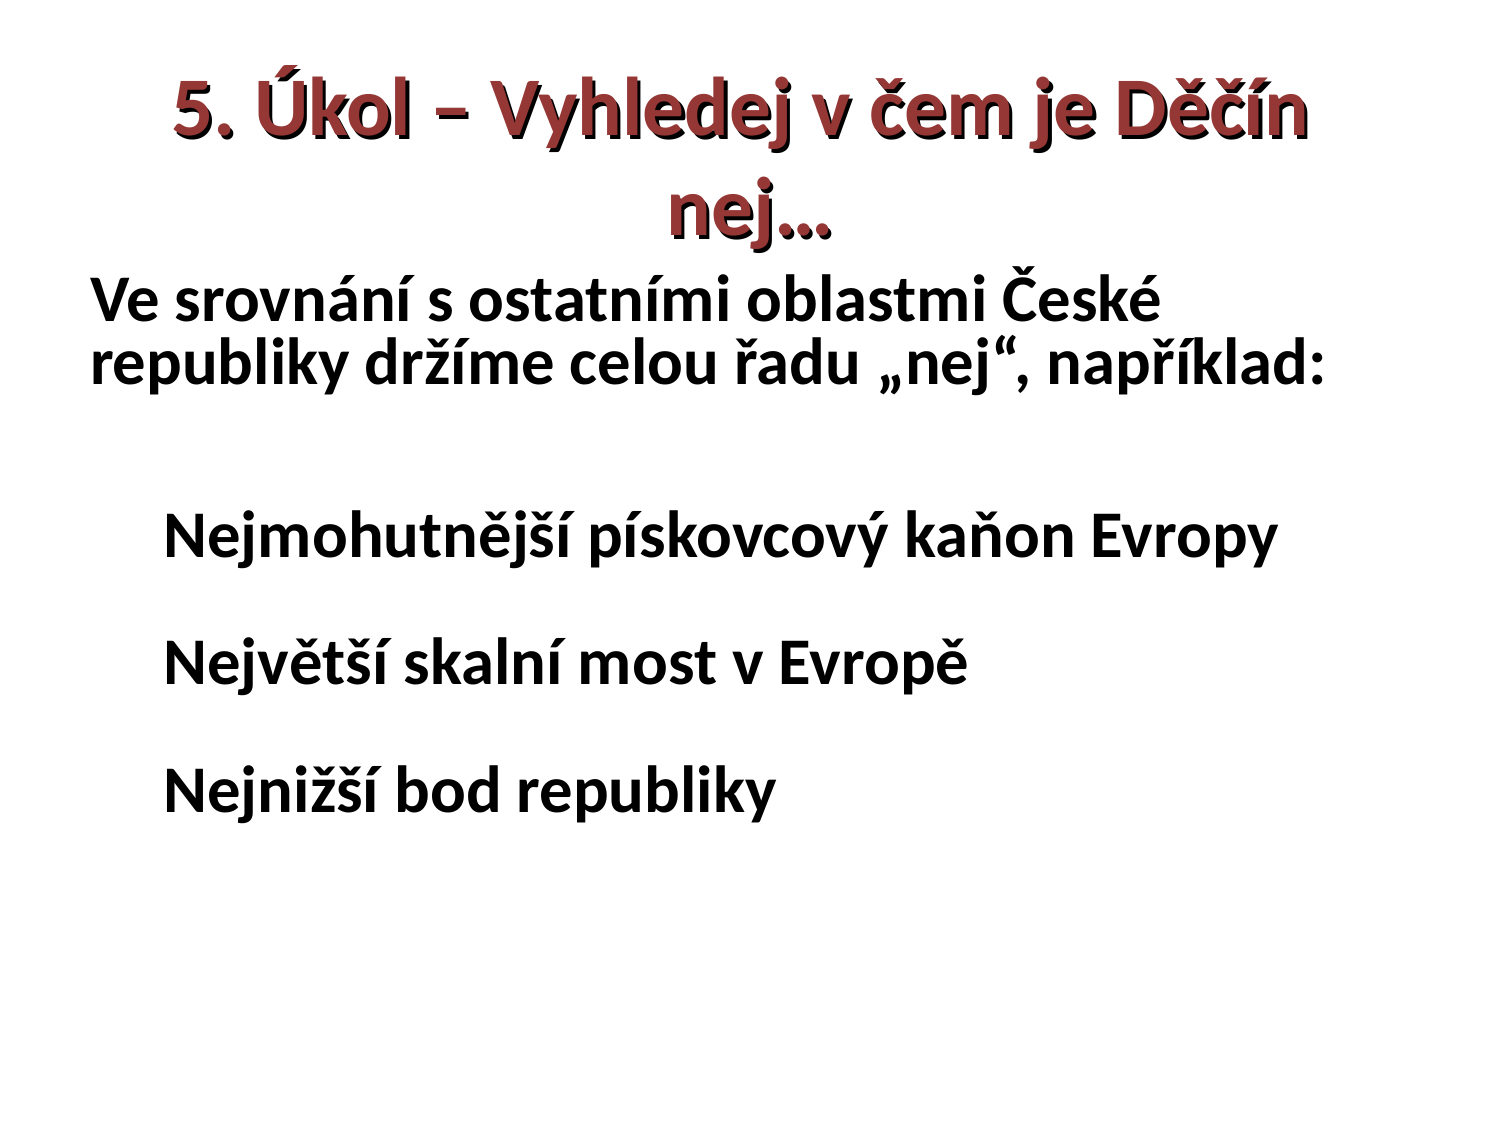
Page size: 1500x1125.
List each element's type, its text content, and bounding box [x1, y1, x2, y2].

list Ve srovnání s ostatními oblastmi České republiky držíme celou řadu „nej“, například: Nejmohutnější pískovcový kaňon Evropy Největší skalní most v Evropě Nejnižší bod republiky [75, 262, 1426, 1005]
title 5. Úkol – Vyhledej v čem je Děčín nej… [75, 45, 1426, 233]
